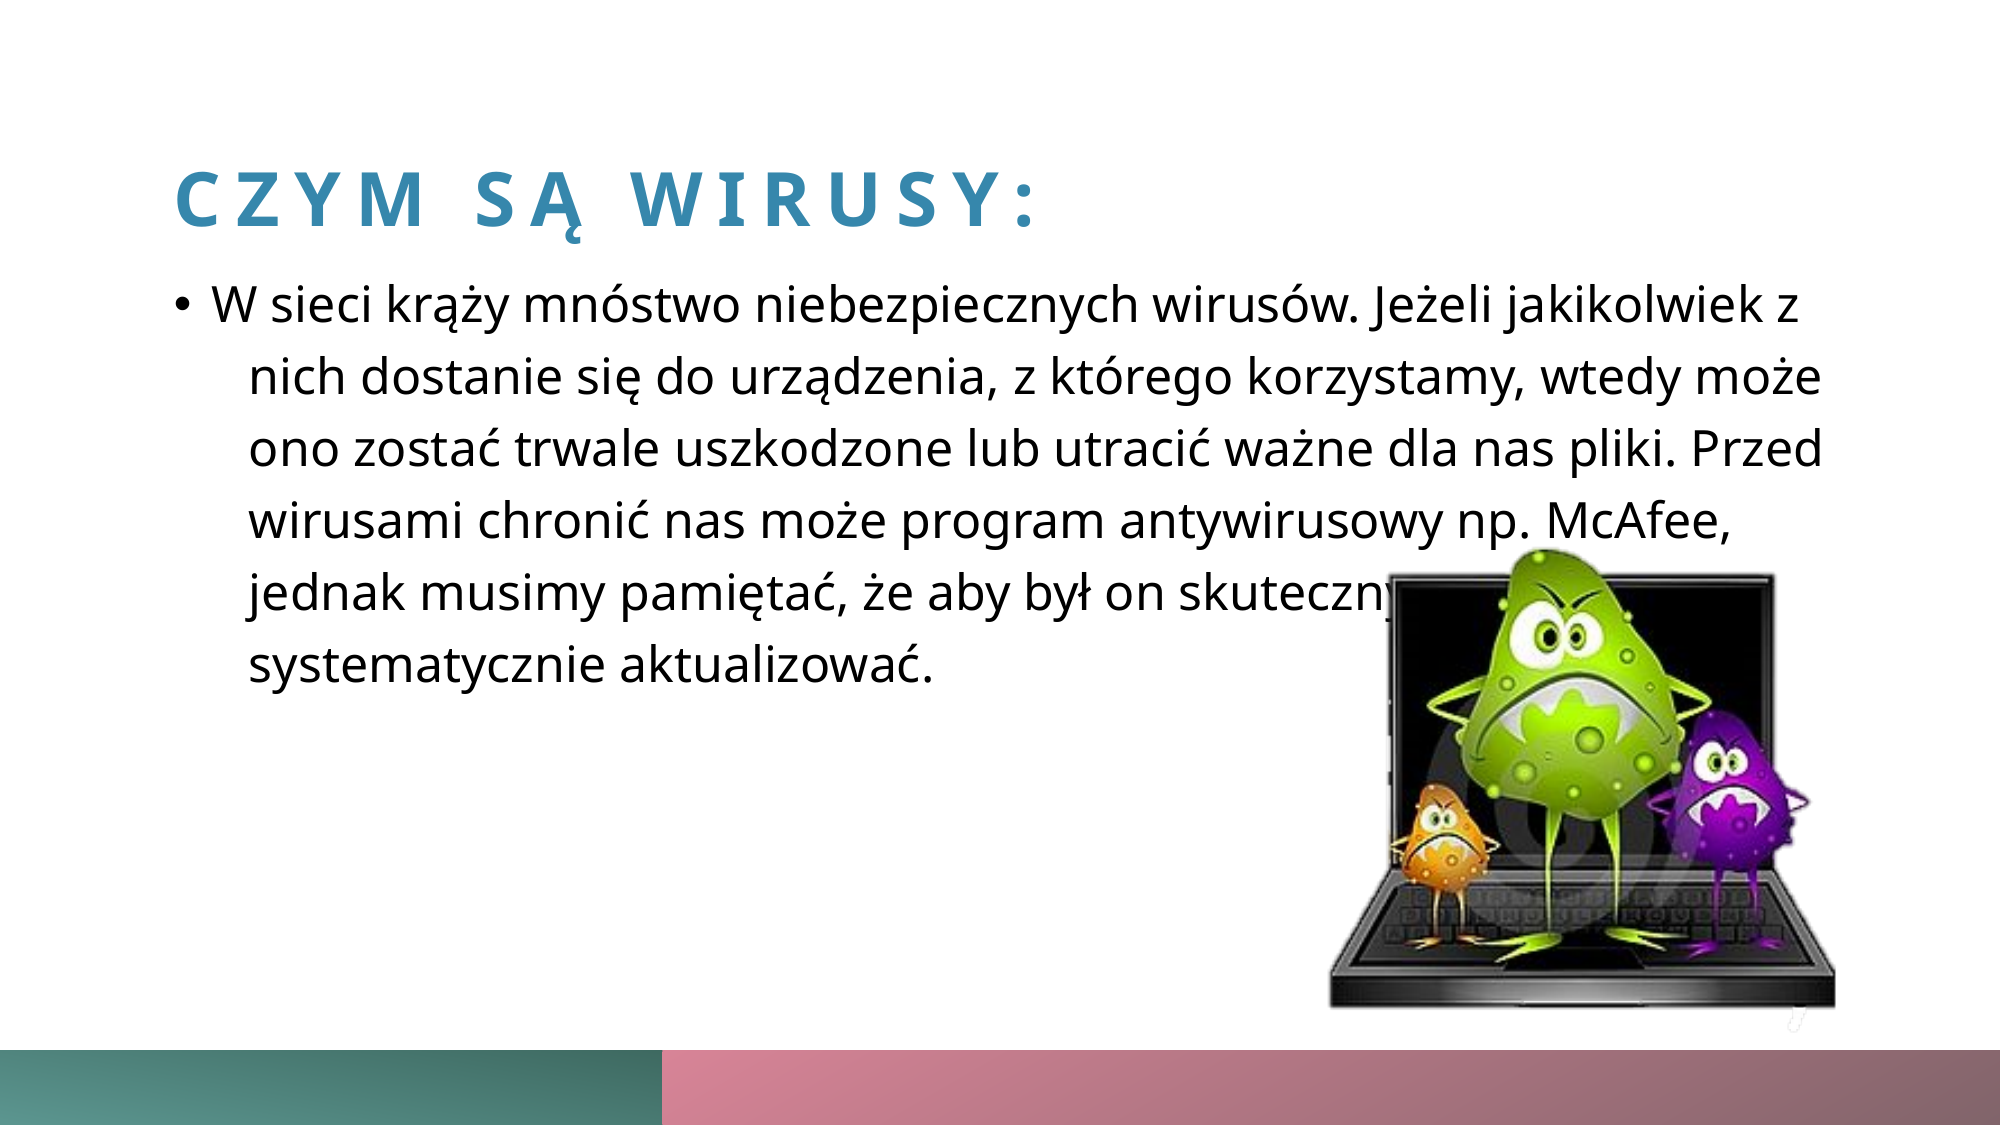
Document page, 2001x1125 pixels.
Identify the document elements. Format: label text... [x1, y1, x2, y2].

picture [1295, 503, 1856, 1064]
title Czym są wirusy: [174, 87, 1805, 241]
list W sieci krąży mnóstwo niebezpiecznych wirusów. Jeżeli jakikolwiek z nich dostanie się do urządzenia, z którego korzystamy, wtedy może ono zostać trwale uszkodzone lub utracić ważne dla nas pliki. Przed wirusami chronić nas może program antywirusowy np. McAfee, jednak musimy pamiętać, że aby był on skuteczny, musimy go systematycznie aktualizować. [174, 260, 1855, 911]
